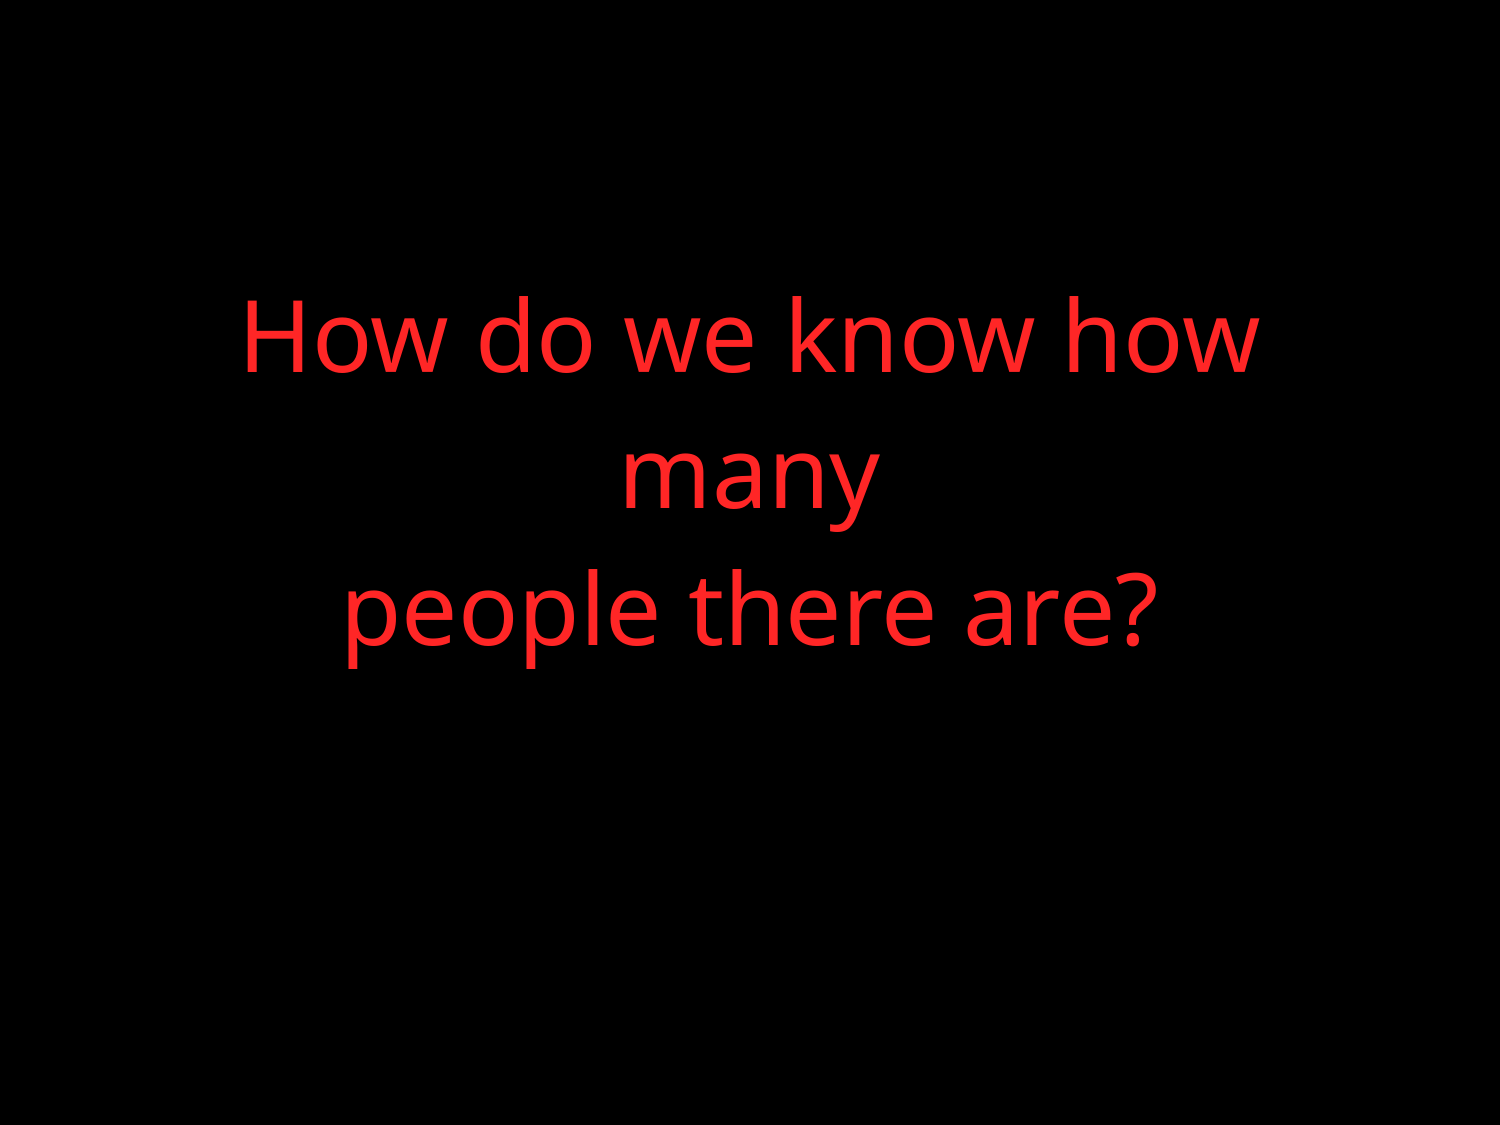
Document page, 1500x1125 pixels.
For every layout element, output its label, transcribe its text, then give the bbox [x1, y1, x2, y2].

title How do we know how many people there are? [112, 349, 1388, 591]
